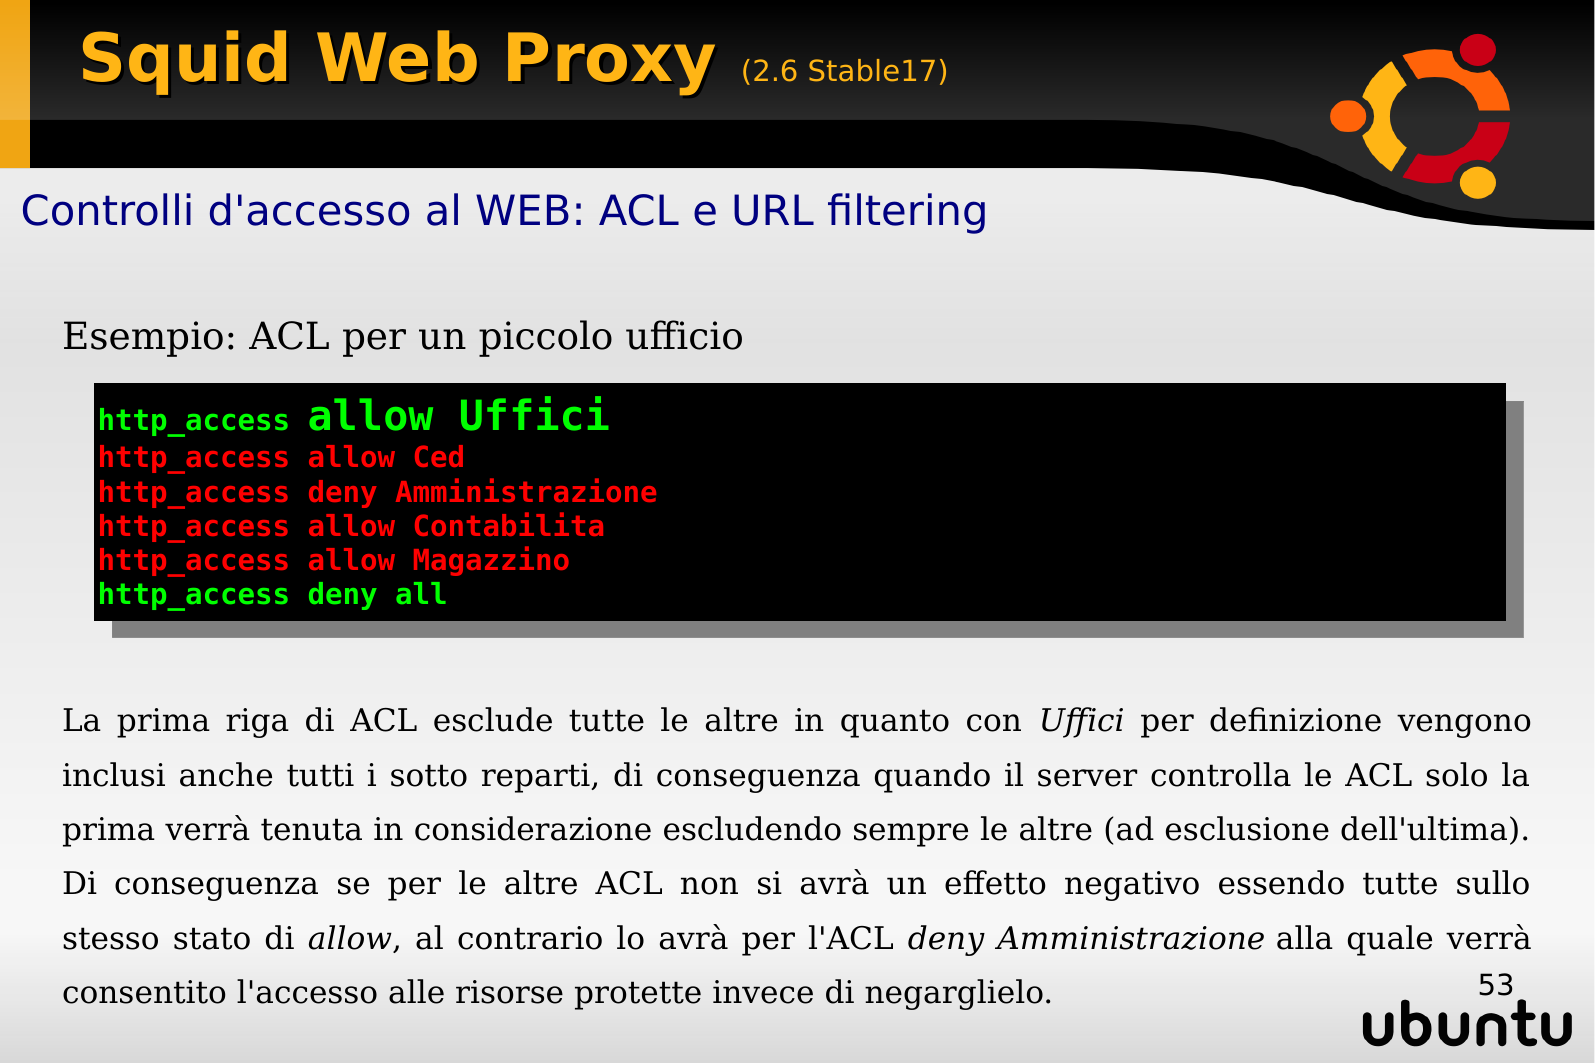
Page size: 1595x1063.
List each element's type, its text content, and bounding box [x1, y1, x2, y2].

text_box Squid Web Proxy (2.6 Stable17) [23, 11, 1004, 105]
text_box http_access allow Uffici http_access allow Ced http_access deny Amministrazione http_access allow Contabilita http_access allow Magazzino http_access deny all [94, 383, 1506, 621]
picture [0, 0, 1595, 1063]
text_box Controlli d'accesso al WEB: ACL e URL filtering [17, 178, 1554, 243]
text_box Esempio: ACL per un piccolo ufficio La prima riga di ACL esclude tutte le altre in quanto con Uffici per definizione vengono inclusi anche tutti i sotto reparti, di conseguenza quando il server controlla le ACL solo la prima verrà tenuta in considerazione escludendo sempre le altre (ad esclusione dell'ultima). Di conseguenza se per le altre ACL non si avrà un effetto negativo essendo tutte sullo stesso stato di allow, al contrario lo avrà per l'ACL deny Amministrazione alla quale verrà consentito l'accesso alle risorse protette invece di negarglielo. [59, 285, 1536, 1034]
